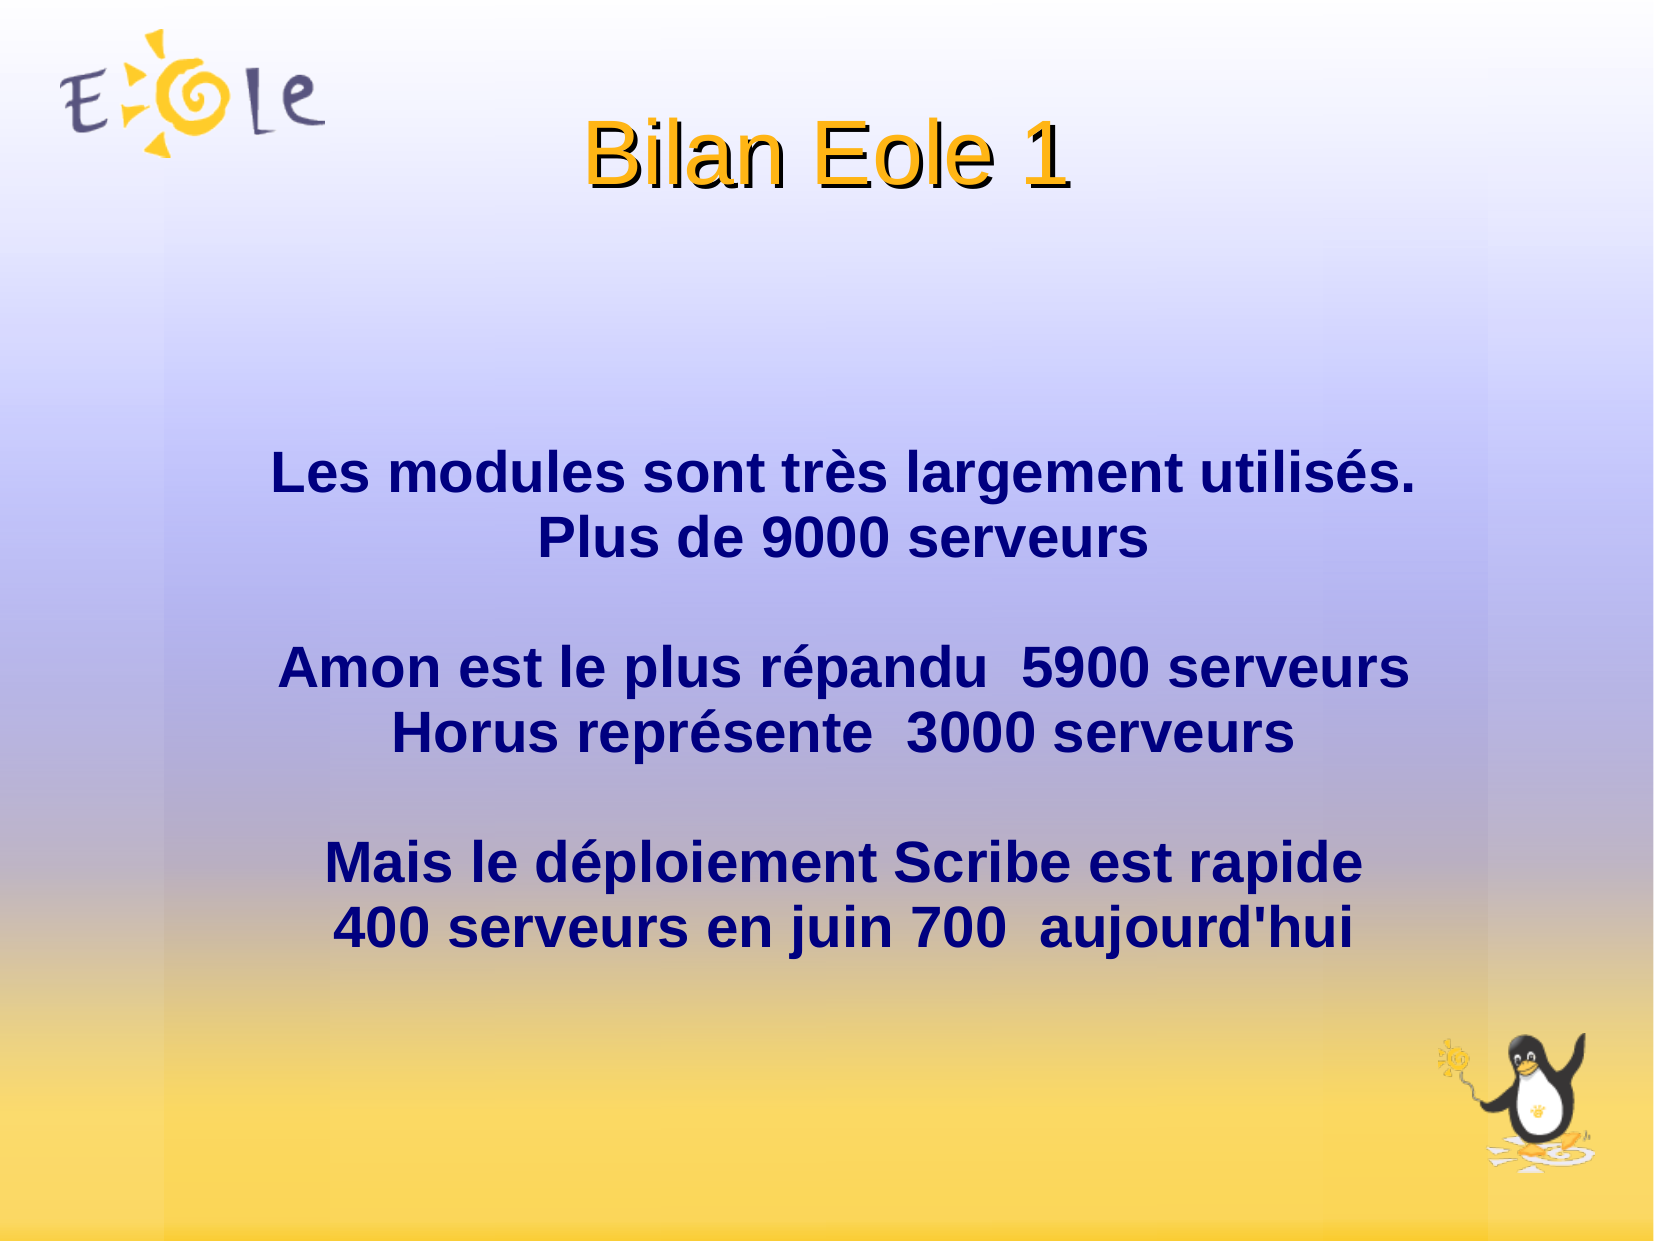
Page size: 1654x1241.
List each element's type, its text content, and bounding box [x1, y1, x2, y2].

subtitle Les modules sont très largement utilisés. Plus de 9000 serveurs Amon est le plus répandu 5900 serveurs Horus représente 3000 serveurs Mais le déploiement Scribe est rapide 400 serveurs en juin 700 aujourd'hui [82, 290, 1571, 1109]
title Bilan Eole 1 [82, 49, 1571, 257]
picture [0, 0, 1654, 1241]
